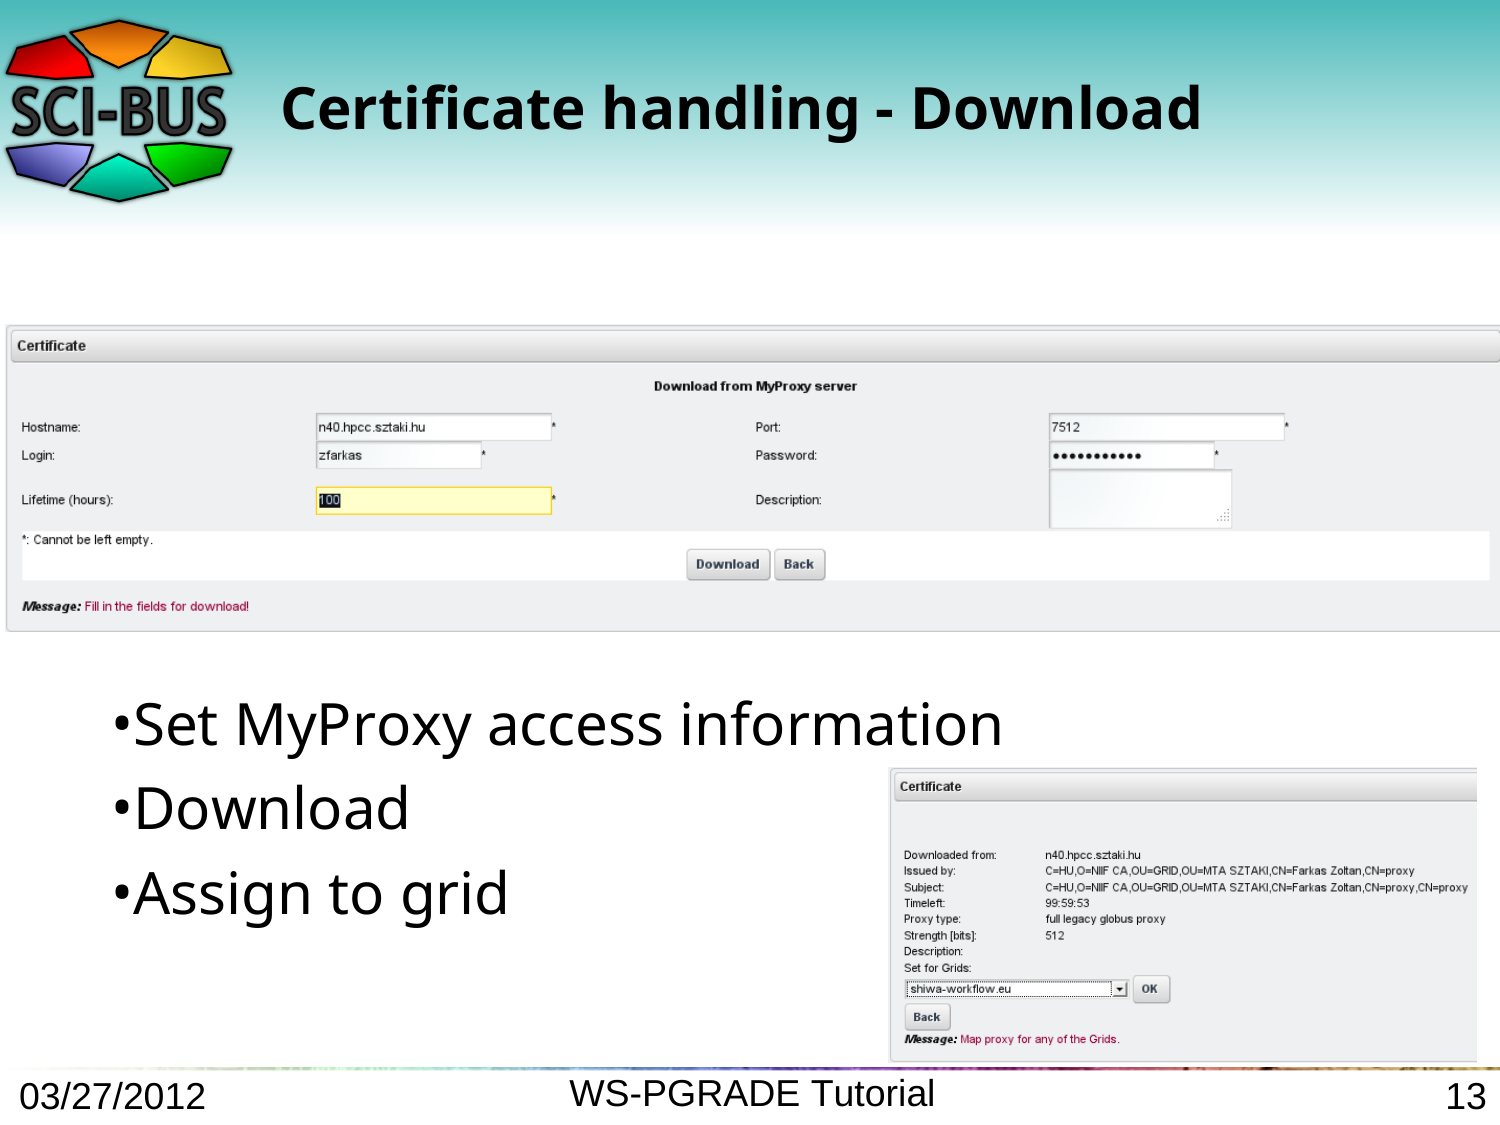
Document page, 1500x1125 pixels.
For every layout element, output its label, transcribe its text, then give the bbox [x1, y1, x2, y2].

picture [0, 15, 237, 207]
list Set MyProxy access information Download Assign to grid [87, 679, 1426, 957]
title Certificate handling - Download [265, 29, 1477, 183]
picture [888, 767, 1477, 1063]
picture [5, 324, 1500, 632]
picture [0, 1067, 1500, 1125]
